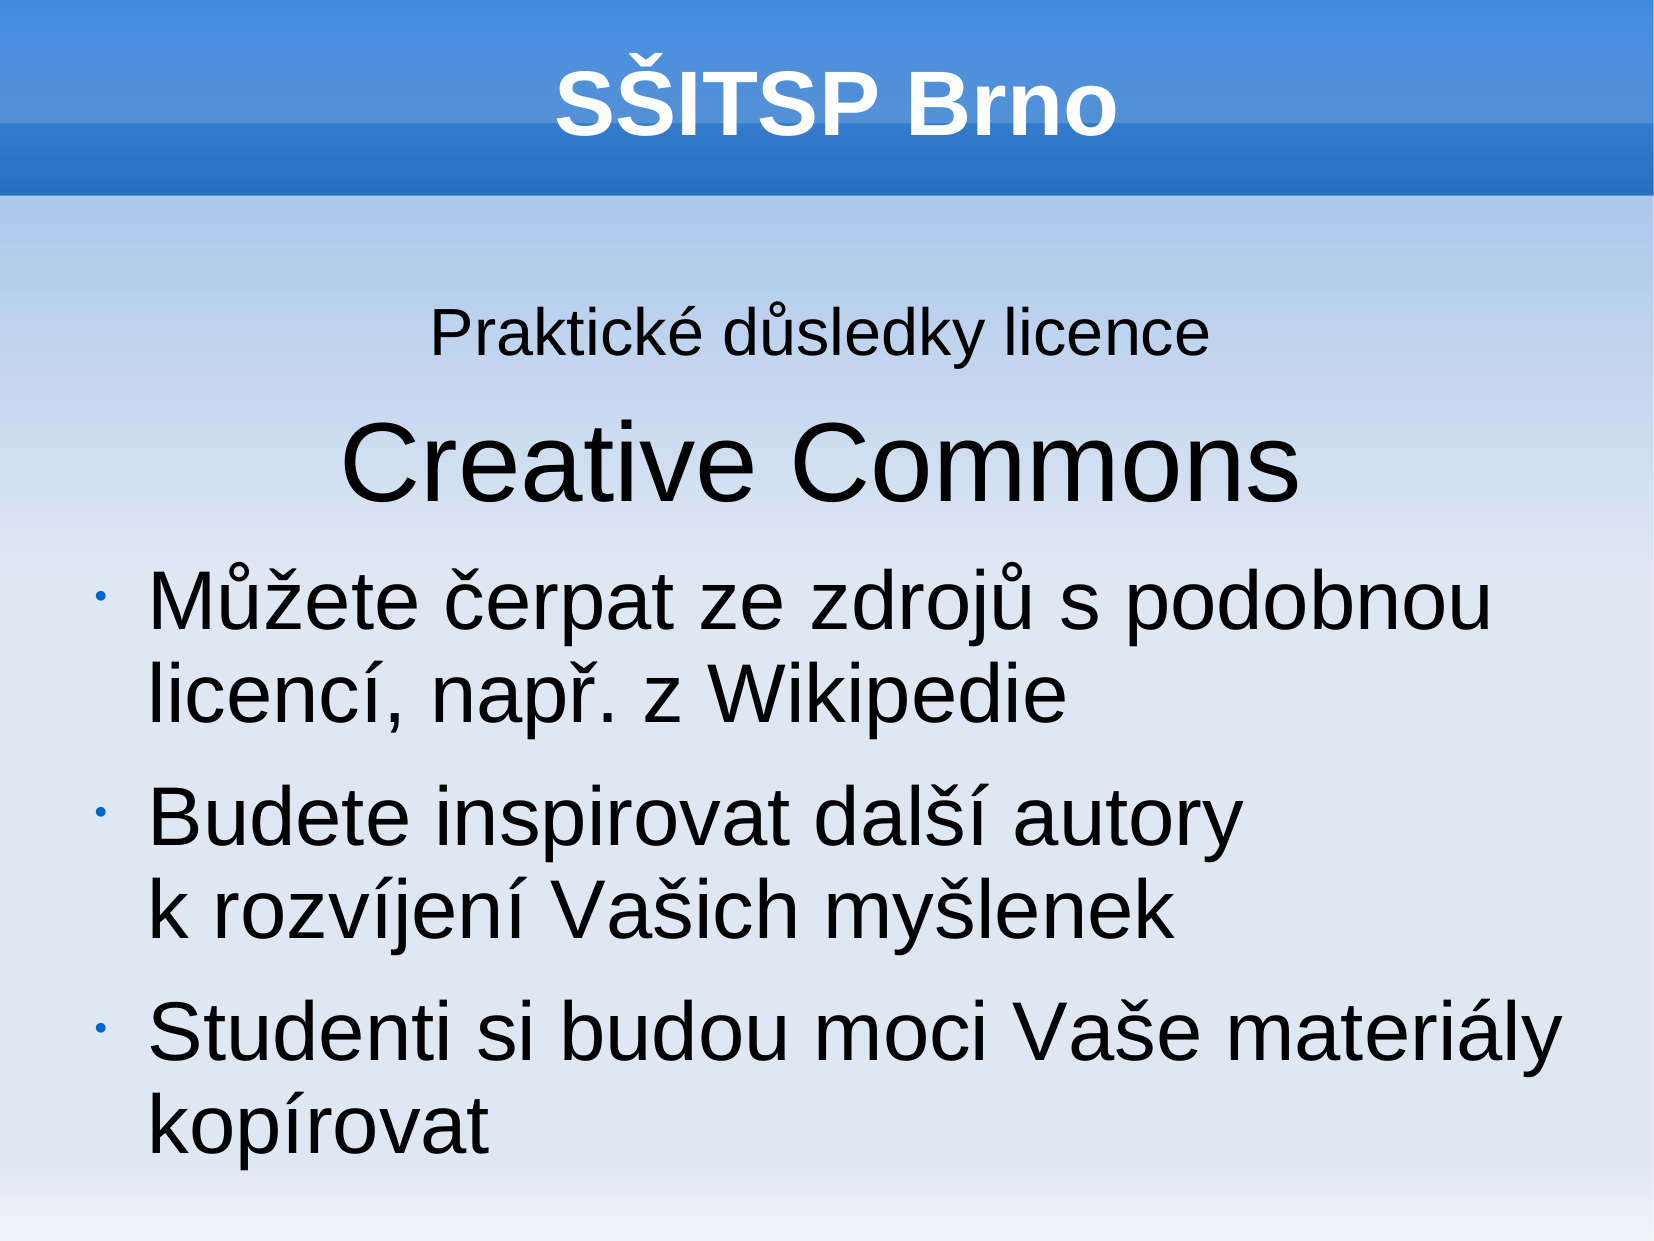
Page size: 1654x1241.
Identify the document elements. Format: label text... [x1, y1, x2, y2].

picture [0, 0, 1654, 1241]
list Praktické důsledky licence Creative Commons Můžete čerpat ze zdrojů s podobnou licencí, např. z Wikipedie Budete inspirovat další autory k rozvíjení Vašich myšlenek Studenti si budou moci Vaše materiály kopírovat [76, 295, 1565, 1172]
title SŠITSP Brno [76, 7, 1565, 200]
